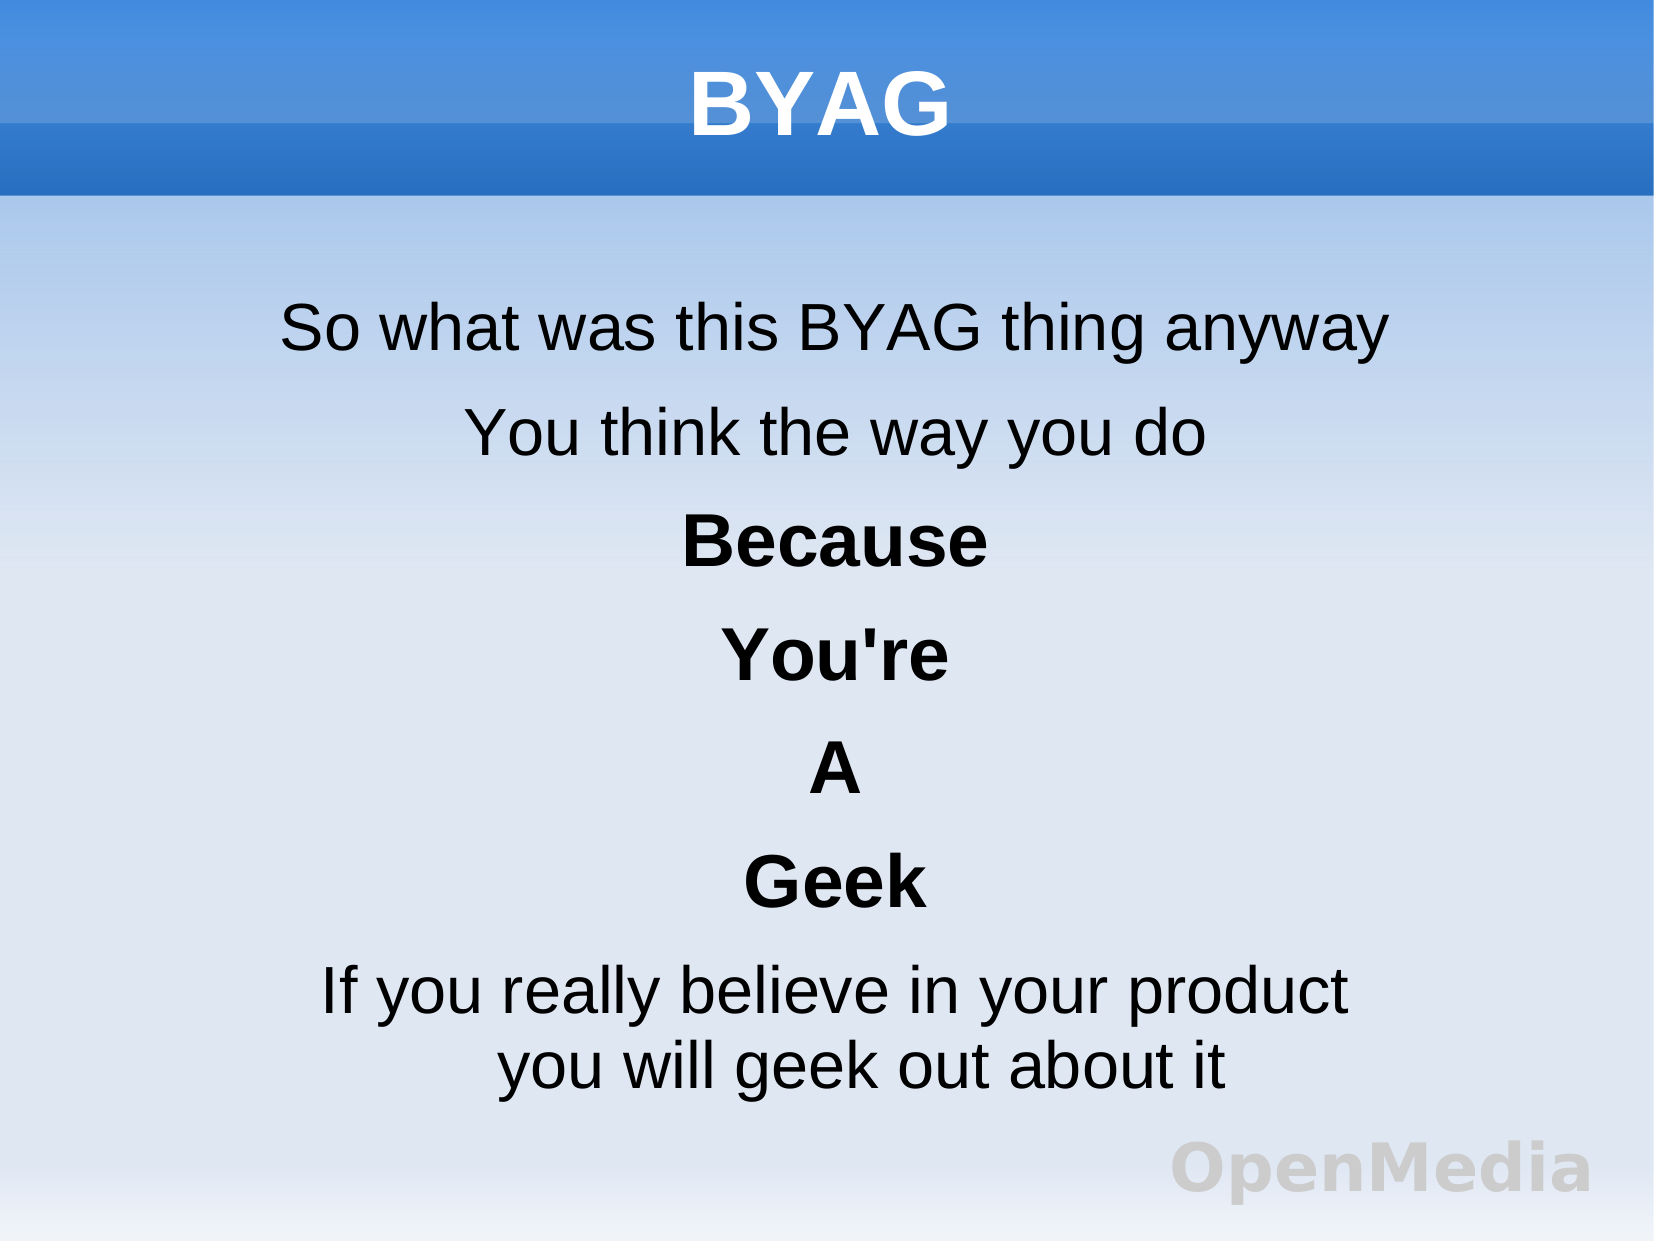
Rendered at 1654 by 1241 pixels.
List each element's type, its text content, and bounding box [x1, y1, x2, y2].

picture [0, 0, 1654, 1241]
list So what was this BYAG thing anyway You think the way you do Because You're A Geek If you really believe in your product you will geek out about it [82, 290, 1571, 1109]
title BYAG [76, 0, 1565, 208]
